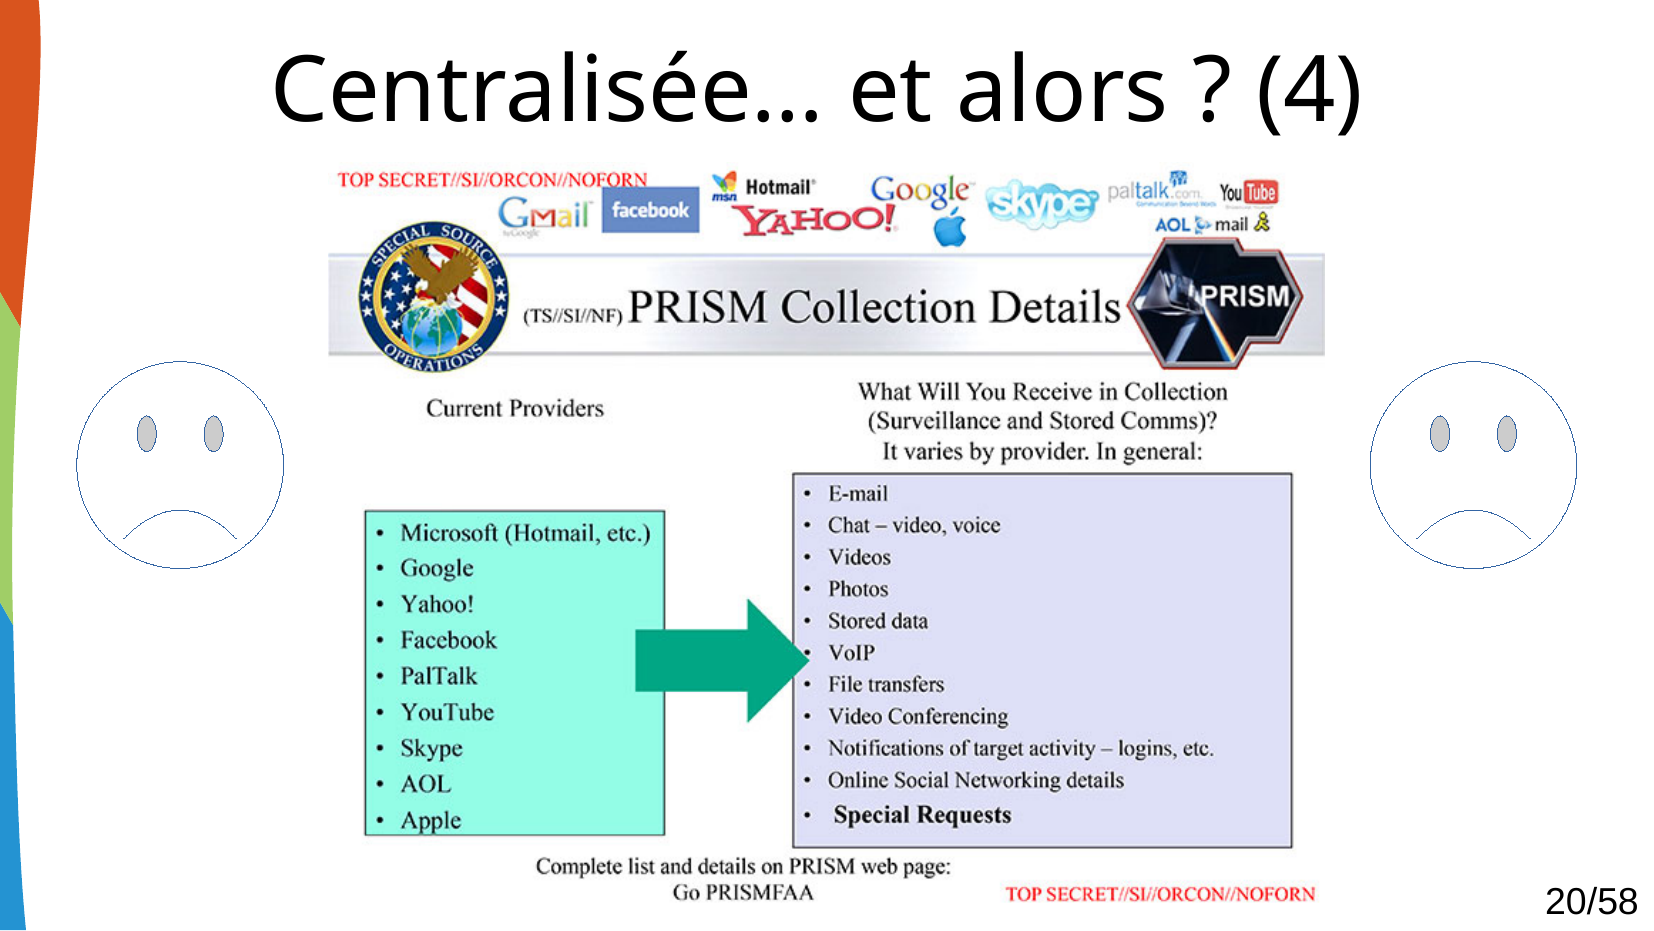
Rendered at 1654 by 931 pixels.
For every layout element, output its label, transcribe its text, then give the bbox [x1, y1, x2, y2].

text_box [1370, 361, 1577, 569]
picture [328, 162, 1325, 910]
text_box [76, 361, 284, 569]
title Centralisée… et alors ? (4) [104, 7, 1530, 164]
